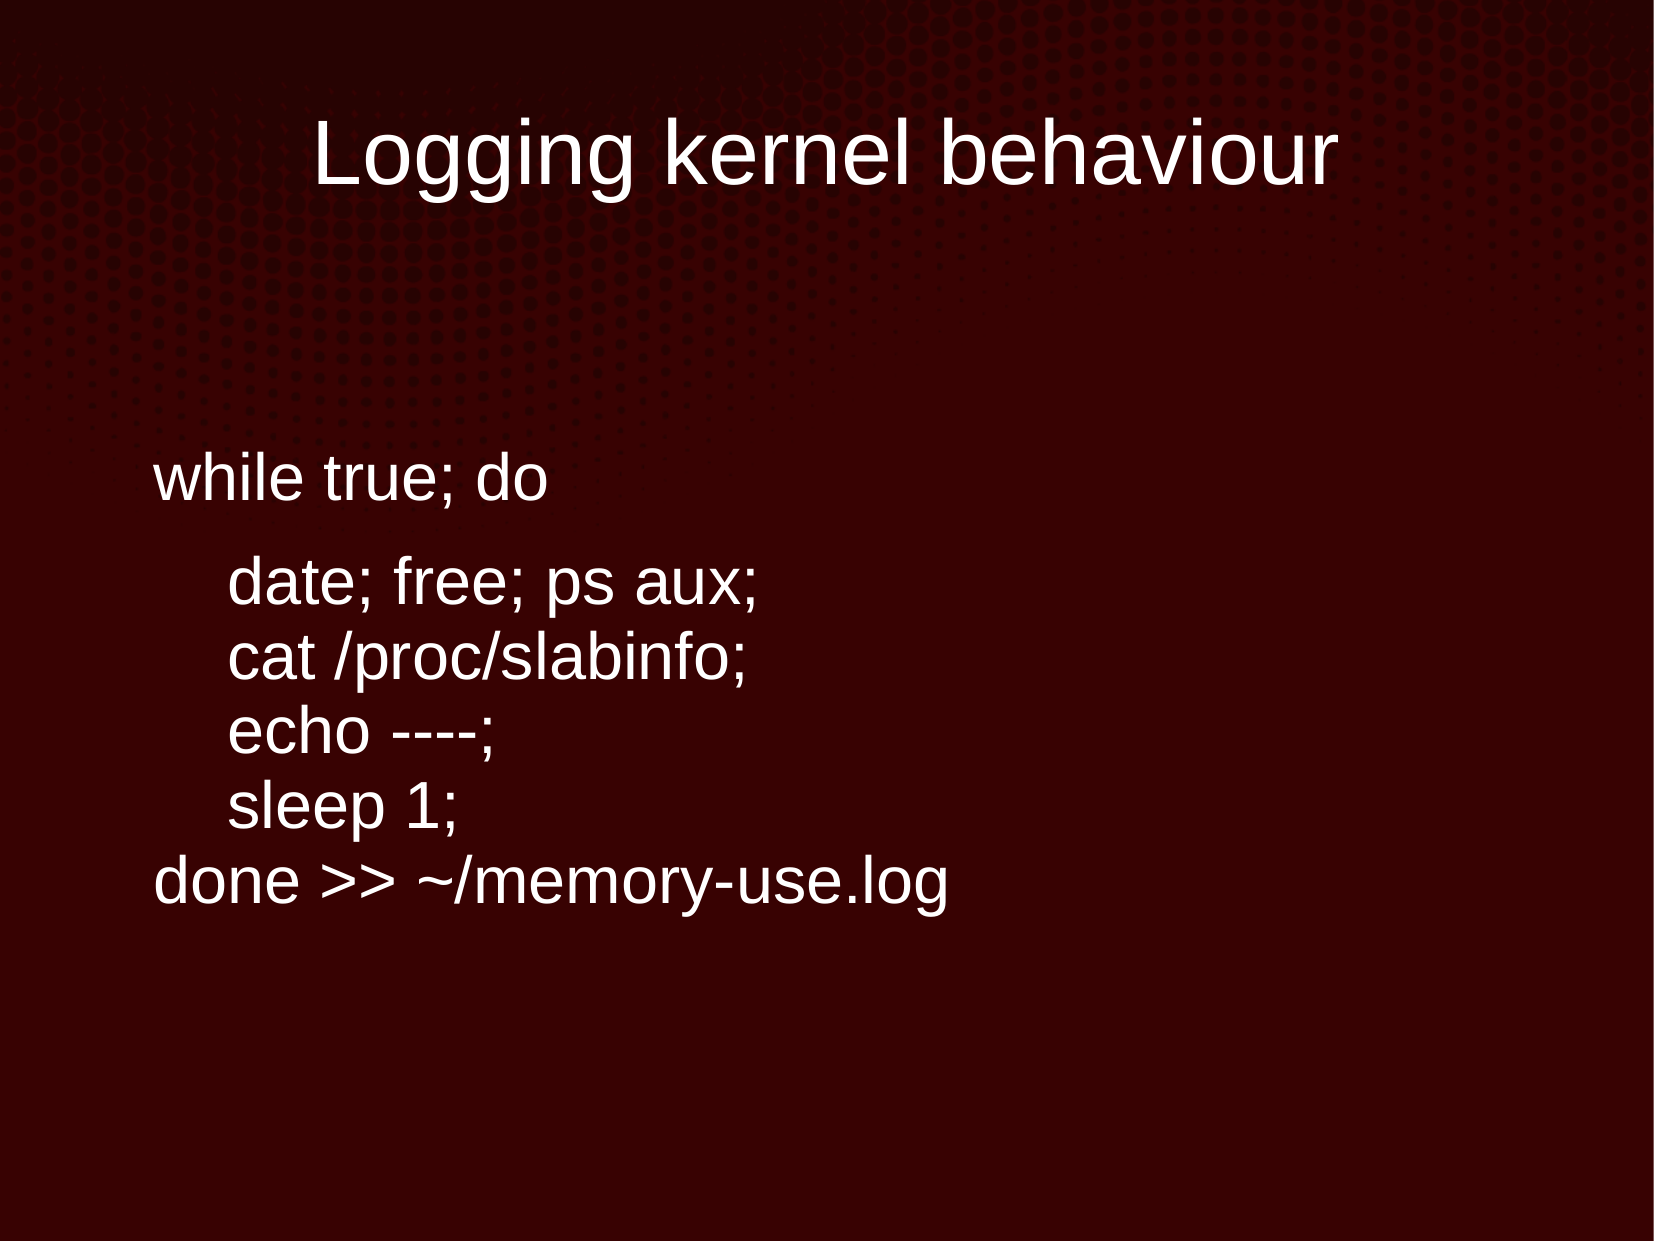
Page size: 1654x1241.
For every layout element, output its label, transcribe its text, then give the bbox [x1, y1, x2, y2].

list while true; do date; free; ps aux; cat /proc/slabinfo; echo ----; sleep 1; done >> ~/memory-use.log [82, 290, 1571, 1109]
picture [0, 0, 1654, 1241]
title Logging kernel behaviour [82, 49, 1571, 257]
